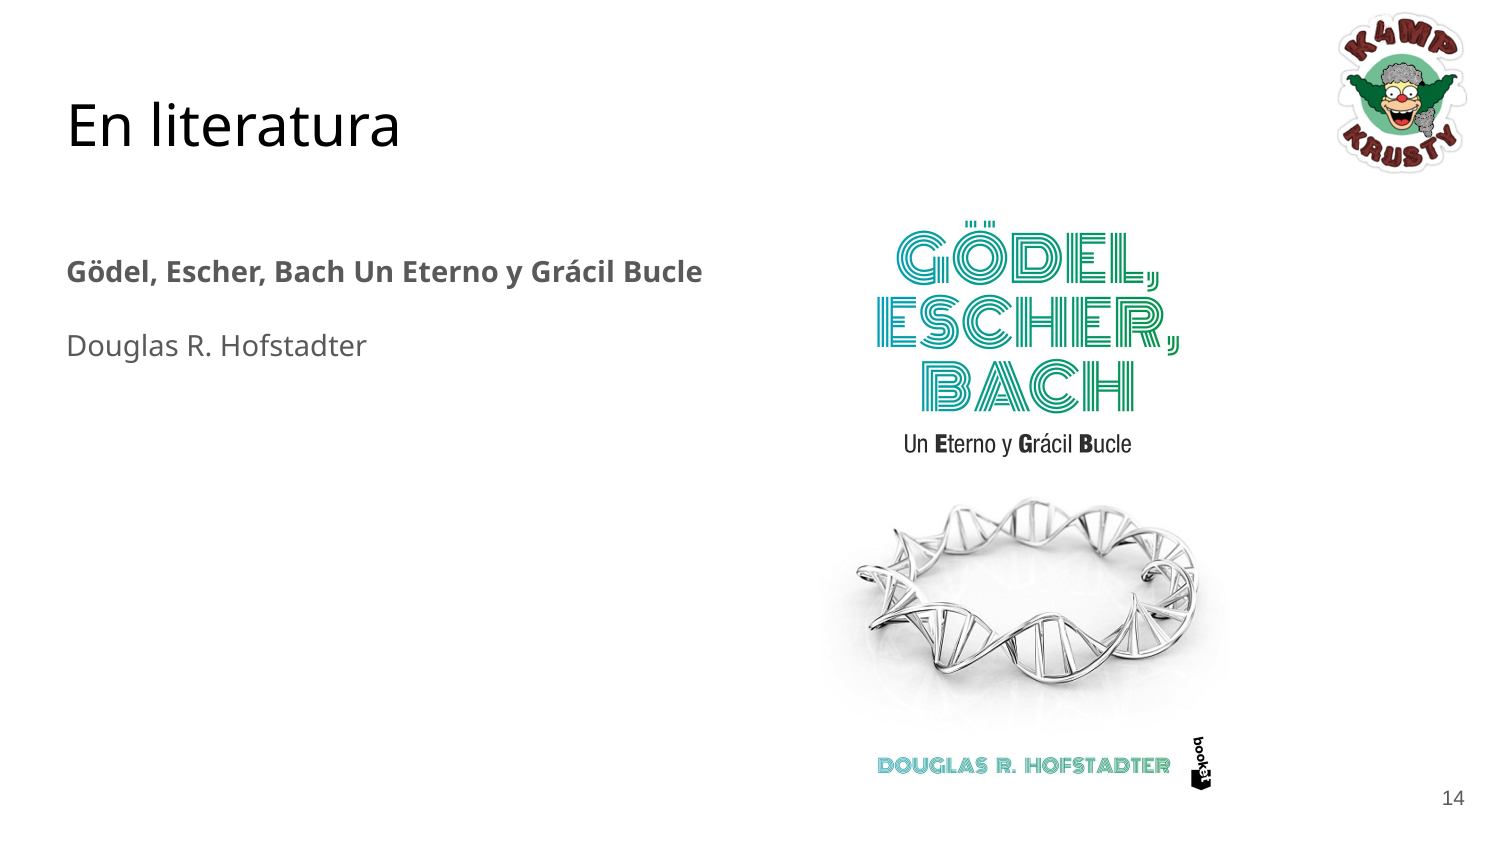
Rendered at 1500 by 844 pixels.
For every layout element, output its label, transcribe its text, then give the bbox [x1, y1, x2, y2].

list Gödel, Escher, Bach Un Eterno y Grácil Bucle Douglas R. Hofstadter [51, 233, 761, 511]
picture [1316, 10, 1488, 175]
picture [821, 178, 1234, 806]
slide_number 1 [1389, 764, 1480, 830]
title En literatura [51, 72, 1449, 167]
